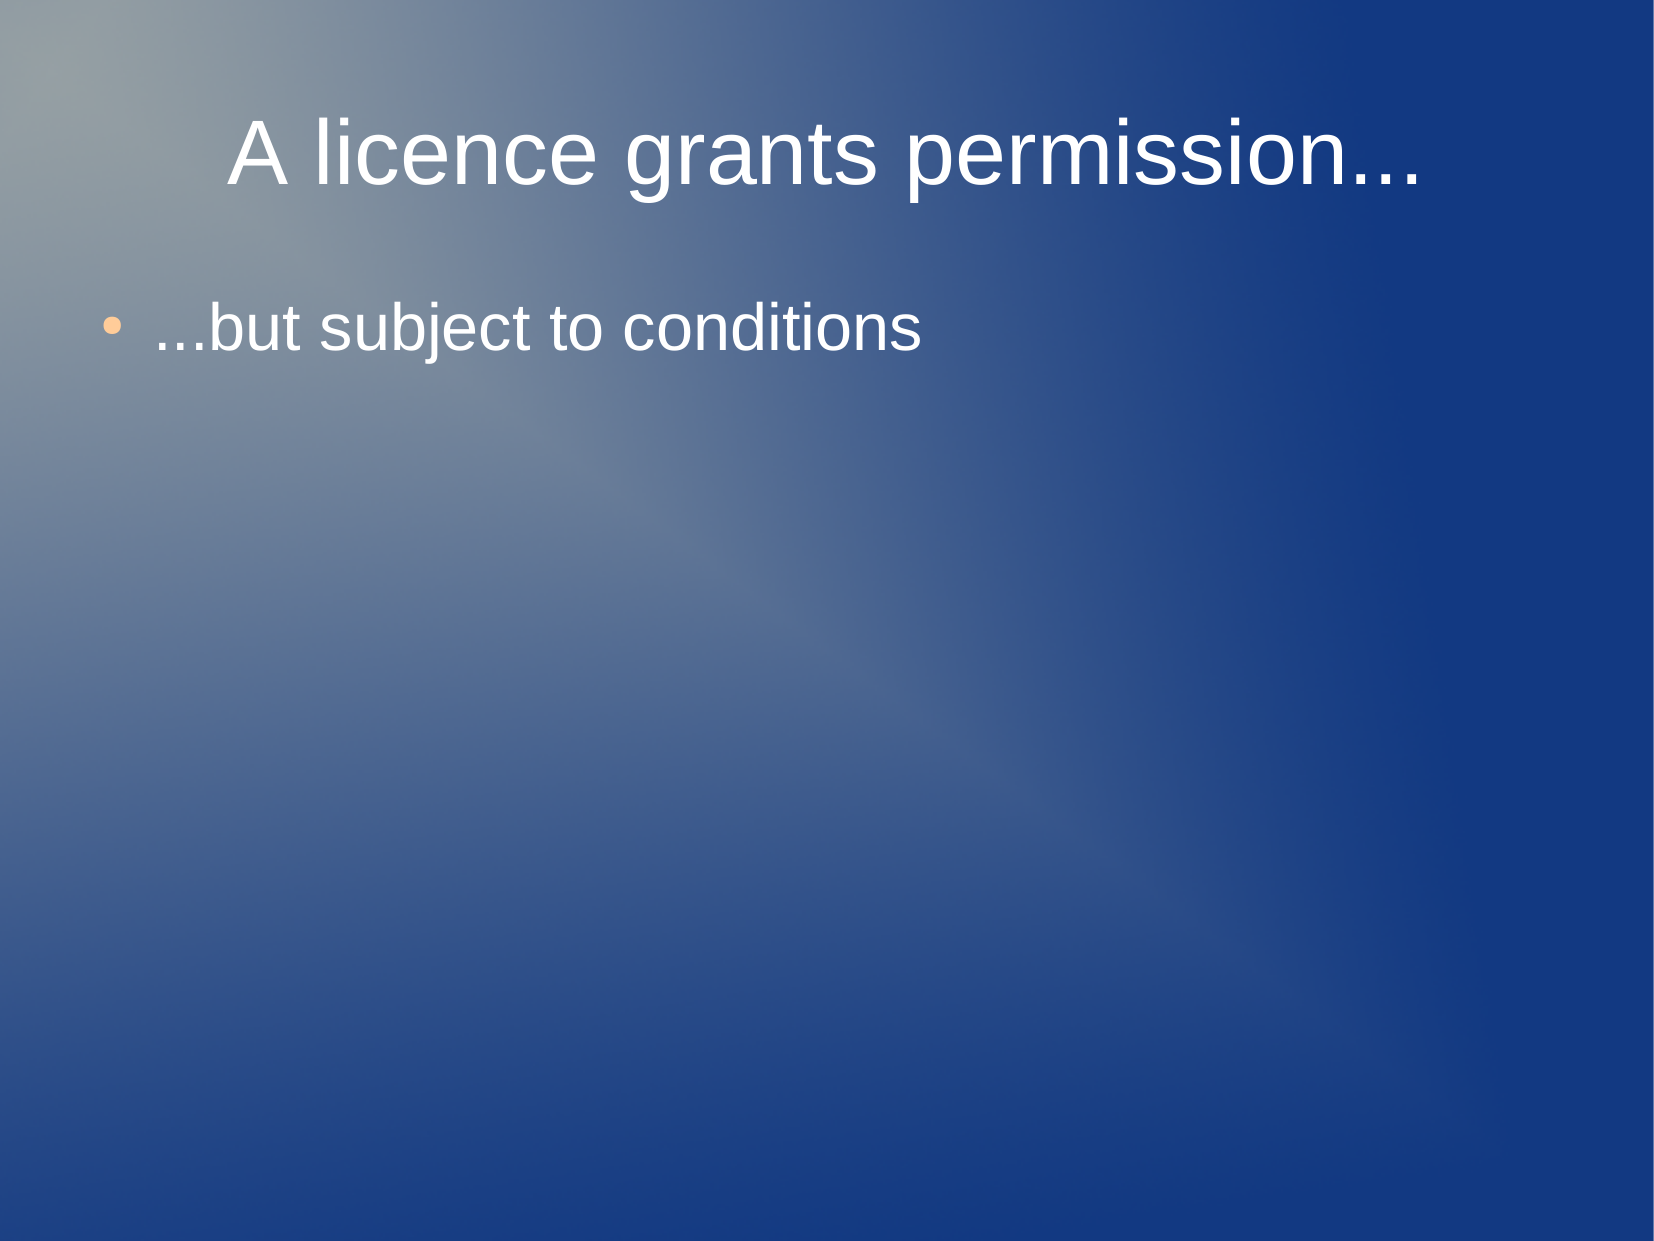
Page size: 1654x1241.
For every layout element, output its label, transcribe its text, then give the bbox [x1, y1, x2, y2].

title A licence grants permission... [82, 49, 1571, 257]
list ...but subject to conditions [82, 290, 1571, 1109]
picture [0, 0, 1654, 1241]
